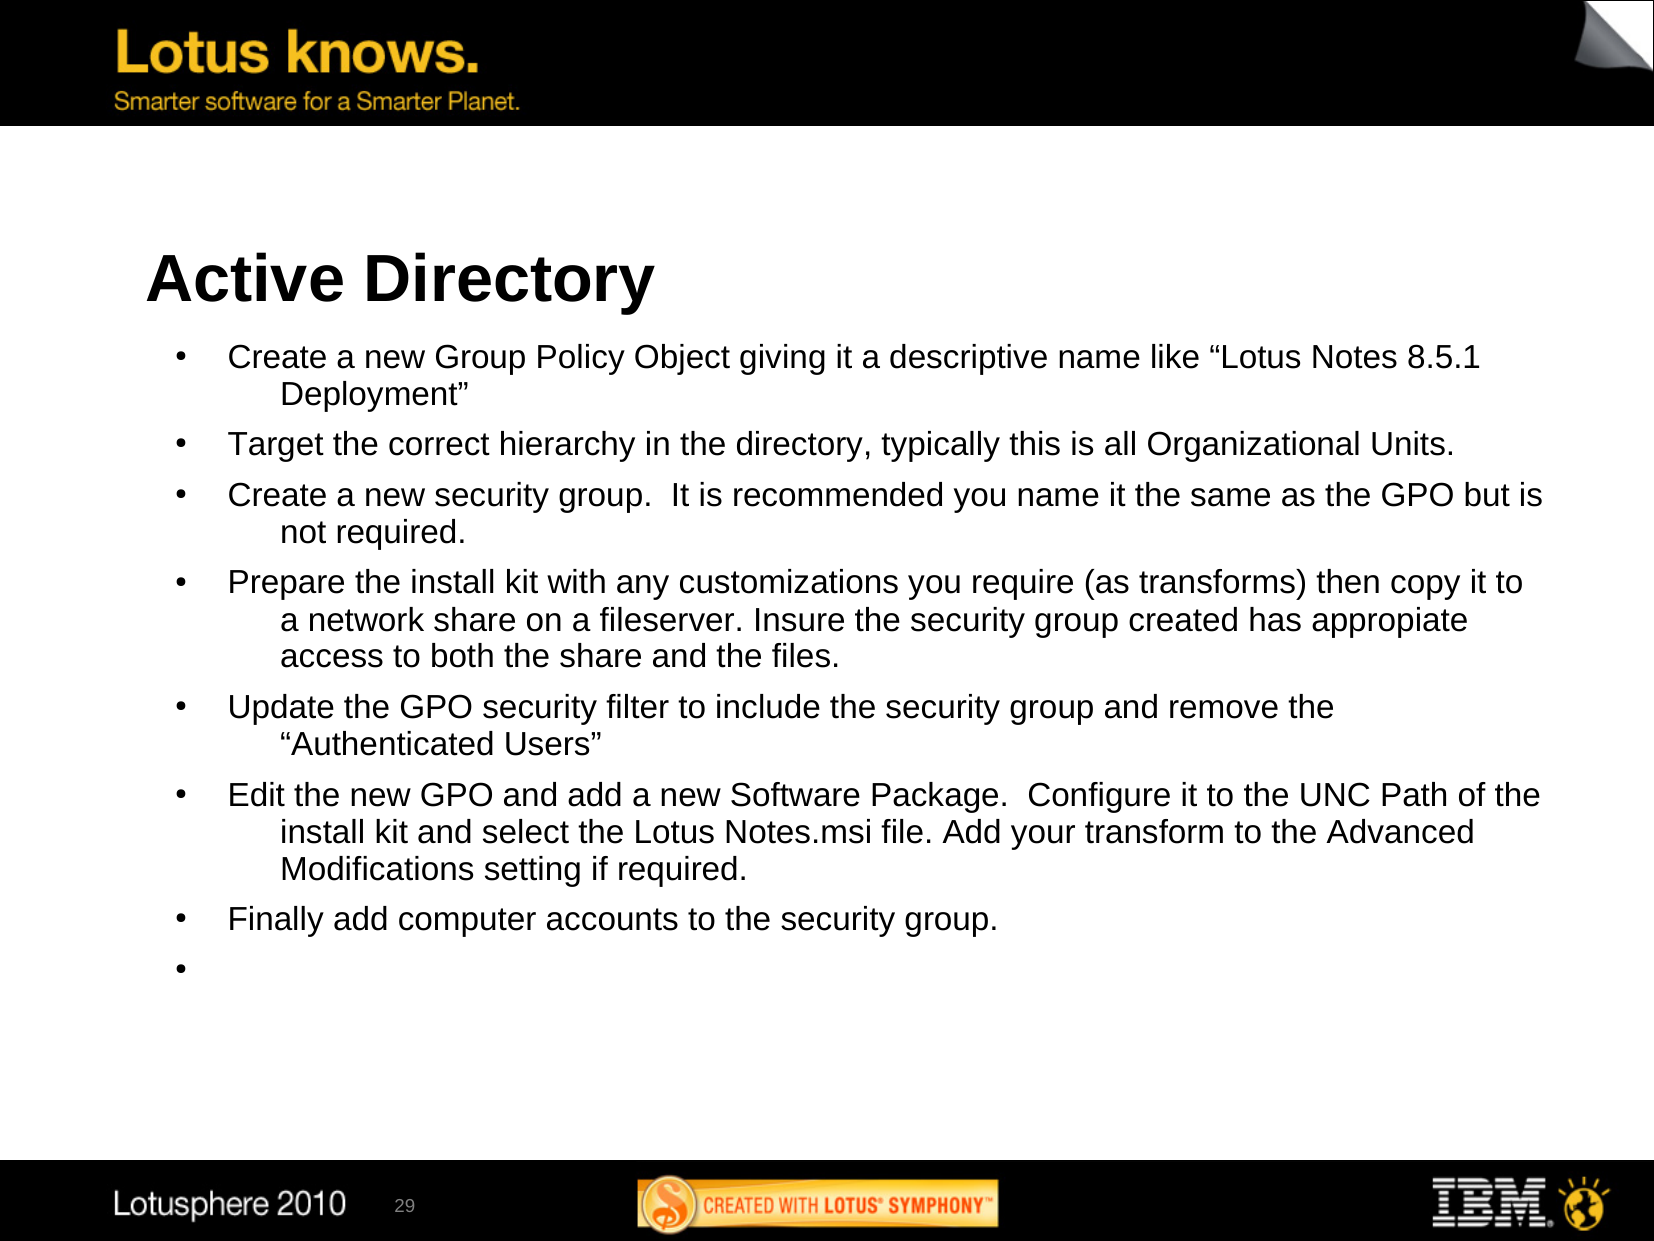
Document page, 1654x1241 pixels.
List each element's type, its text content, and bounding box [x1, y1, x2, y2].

picture [1, 1, 1653, 125]
title Active Directory [145, 144, 1513, 316]
picture [1, 1161, 1653, 1241]
list Create a new Group Policy Object giving it a descriptive name like “Lotus Notes 8.5.1 Deployment” Target the correct hierarchy in the directory, typically this is all Organizational Units. Create a new security group. It is recommended you name it the same as the GPO but is not required. Prepare the install kit with any customizations you require (as transforms) then copy it to a network share on a fileserver. Insure the security group created has appropiate access to both the share and the files. Update the GPO security filter to include the security group and remove the “Authenticated Users” Edit the new GPO and add a new Software Package. Configure it to the UNC Path of the install kit and select the Lotus Notes.msi file. Add your transform to the Advanced Modifications setting if required. Finally add computer accounts to the security group. [139, 338, 1552, 996]
